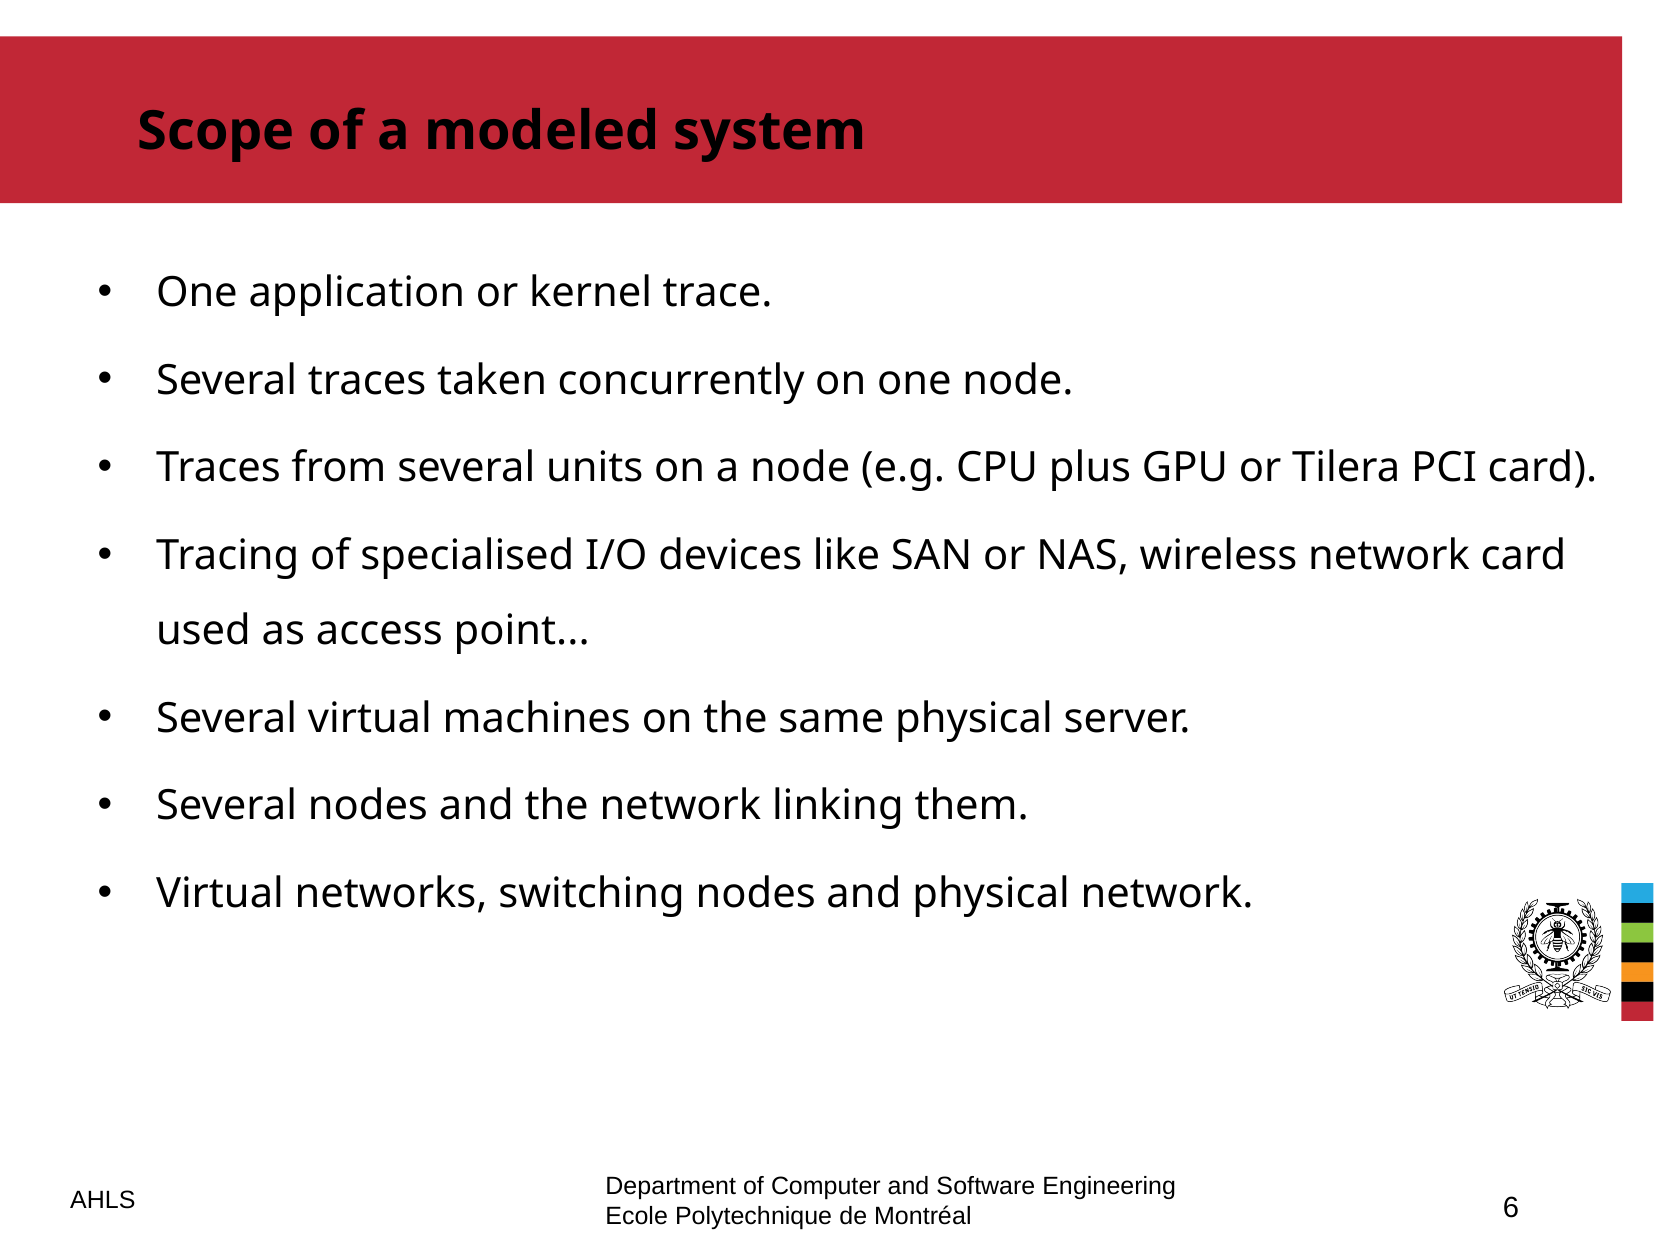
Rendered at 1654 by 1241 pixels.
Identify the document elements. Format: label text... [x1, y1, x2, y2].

list One application or kernel trace. Several traces taken concurrently on one node. Traces from several units on a node (e.g. CPU plus GPU or Tilera PCI card). Tracing of specialised I/O devices like SAN or NAS, wireless network card used as access point... Several virtual machines on the same physical server. Several nodes and the network linking them. Virtual networks, switching nodes and physical network. [82, 232, 1615, 1163]
title Scope of a modeled system [103, 62, 1421, 168]
picture [1615, 883, 1654, 1021]
